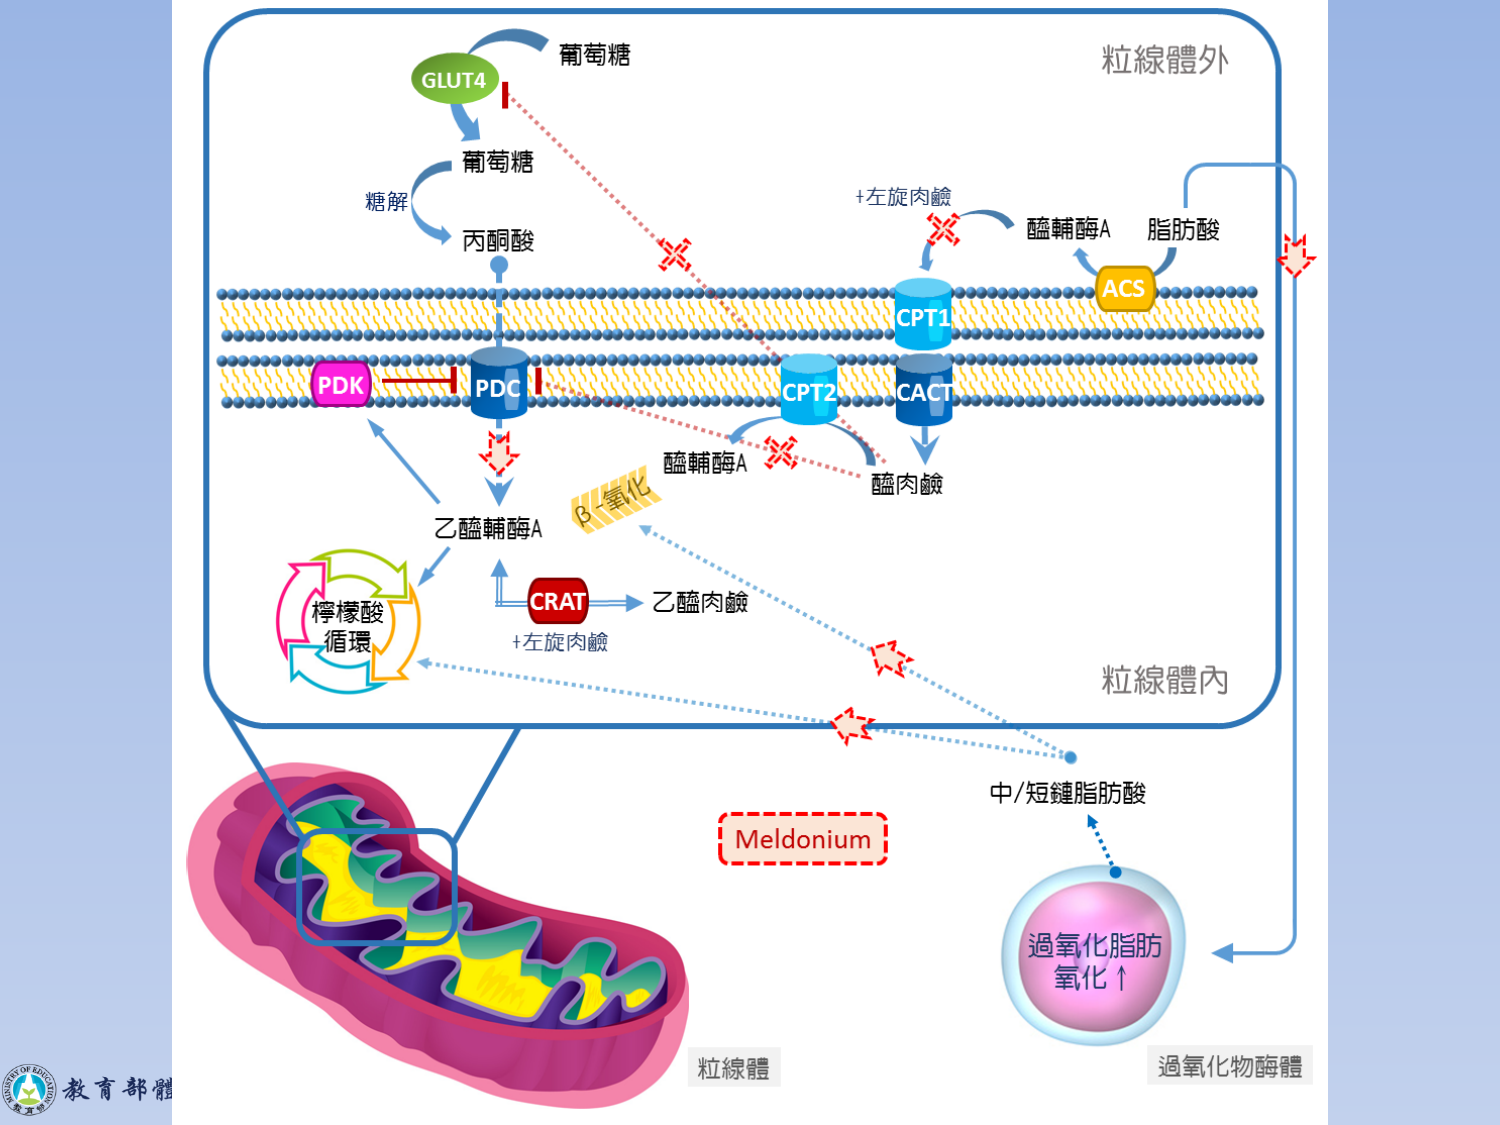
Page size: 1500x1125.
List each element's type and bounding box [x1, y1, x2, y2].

picture [172, 0, 1328, 1125]
